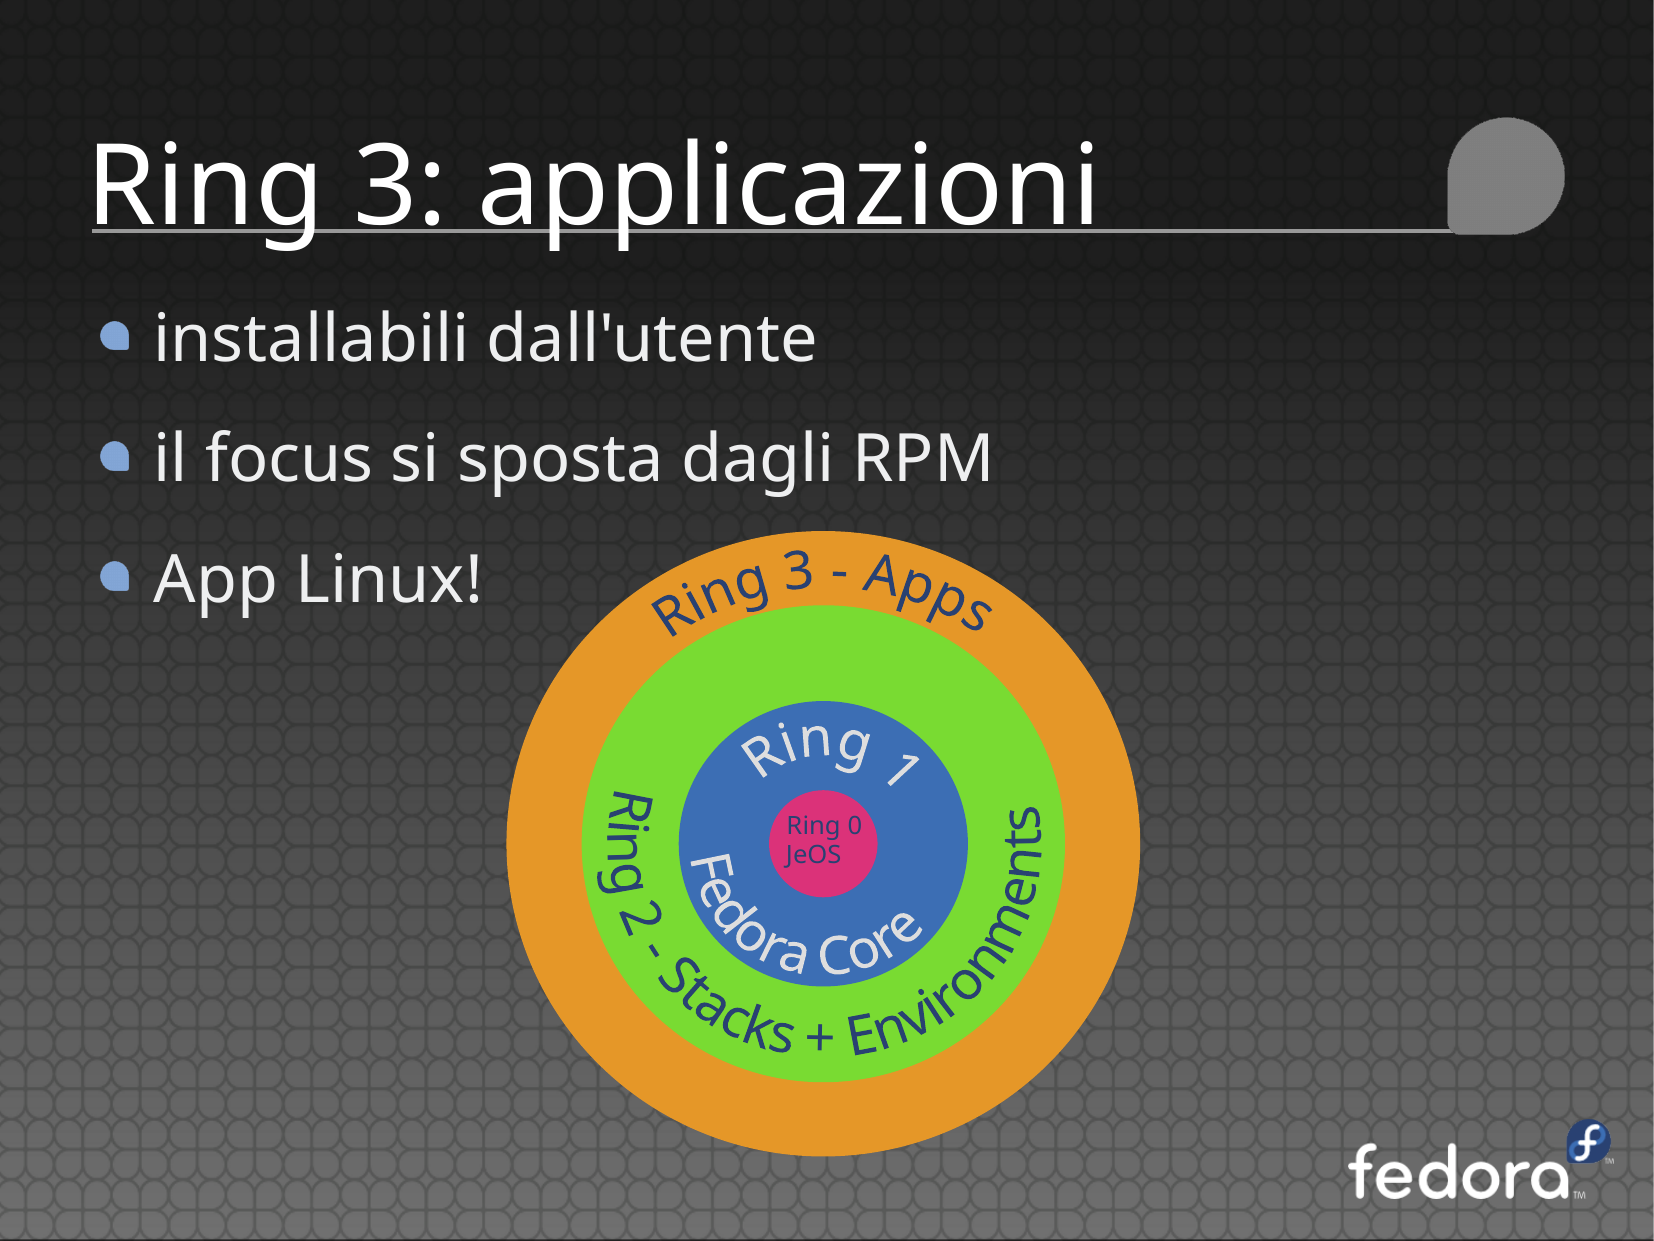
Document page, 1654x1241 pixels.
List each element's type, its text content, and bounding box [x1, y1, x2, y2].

title Ring 3: applicazioni [86, 112, 1576, 249]
picture [0, 0, 1654, 1241]
list installabili dall'utente il focus si sposta dagli RPM App Linux! [82, 290, 1571, 1109]
